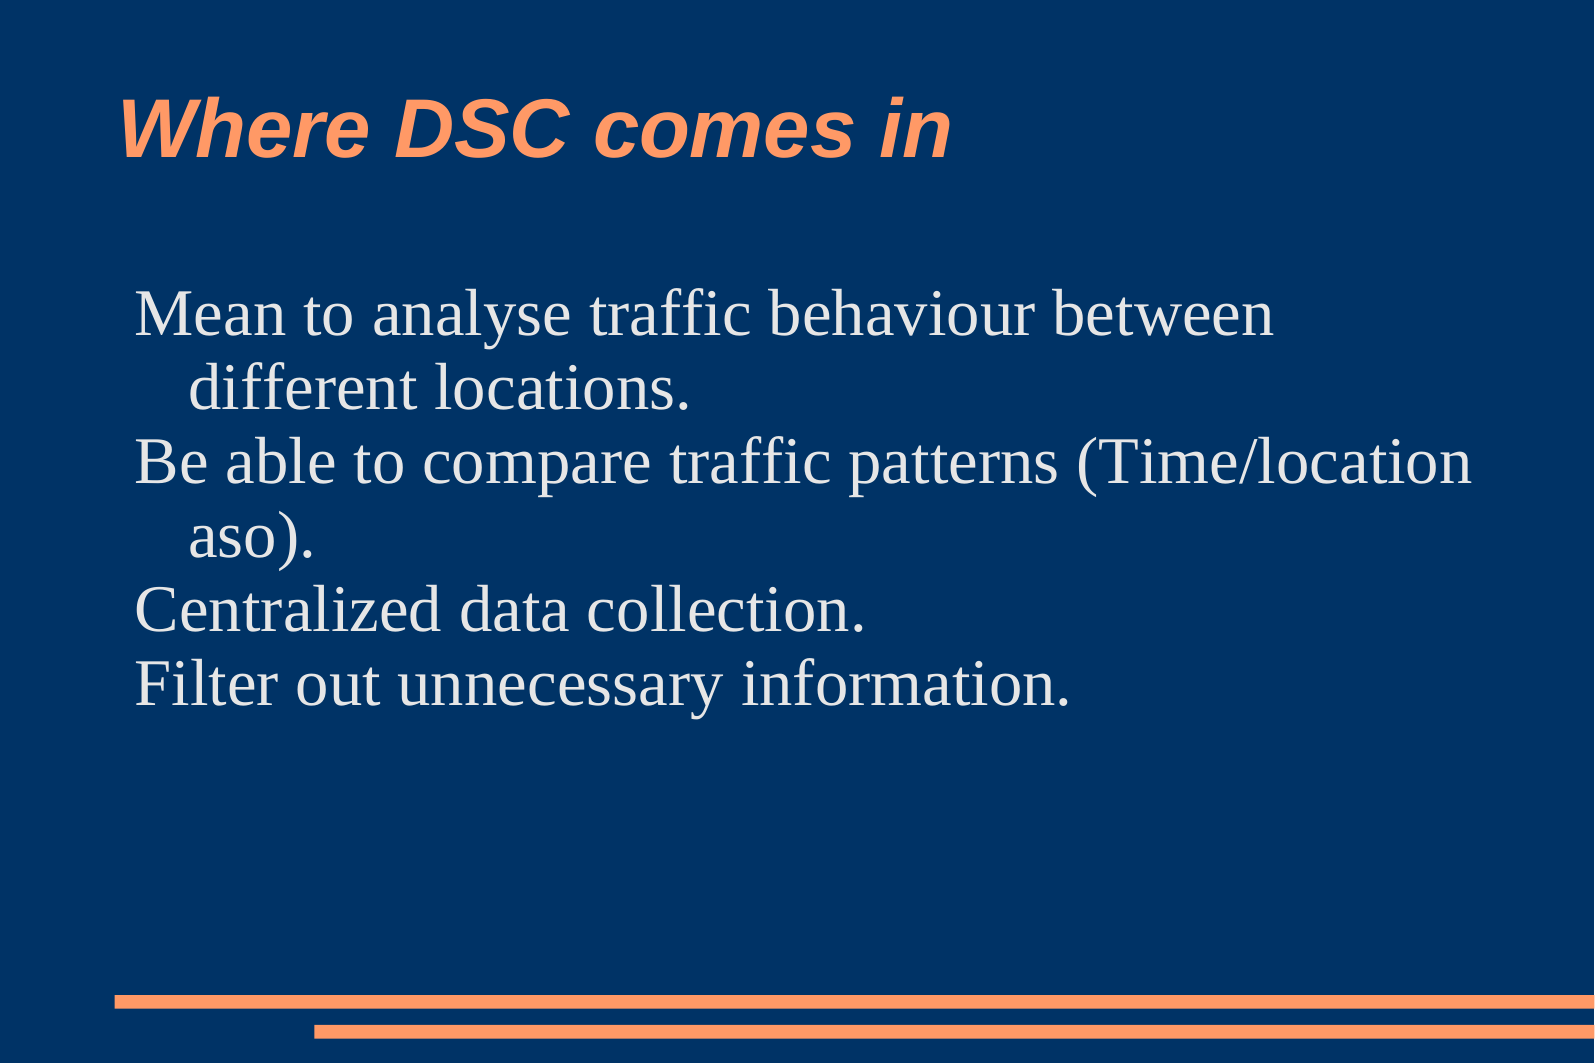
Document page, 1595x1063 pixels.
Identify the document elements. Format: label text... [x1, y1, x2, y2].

list Mean to analyse traffic behaviour between different locations. Be able to compare traffic patterns (Time/location aso). Centralized data collection. Filter out unnecessary information. [117, 276, 1505, 971]
title Where DSC comes in [117, 39, 1479, 218]
